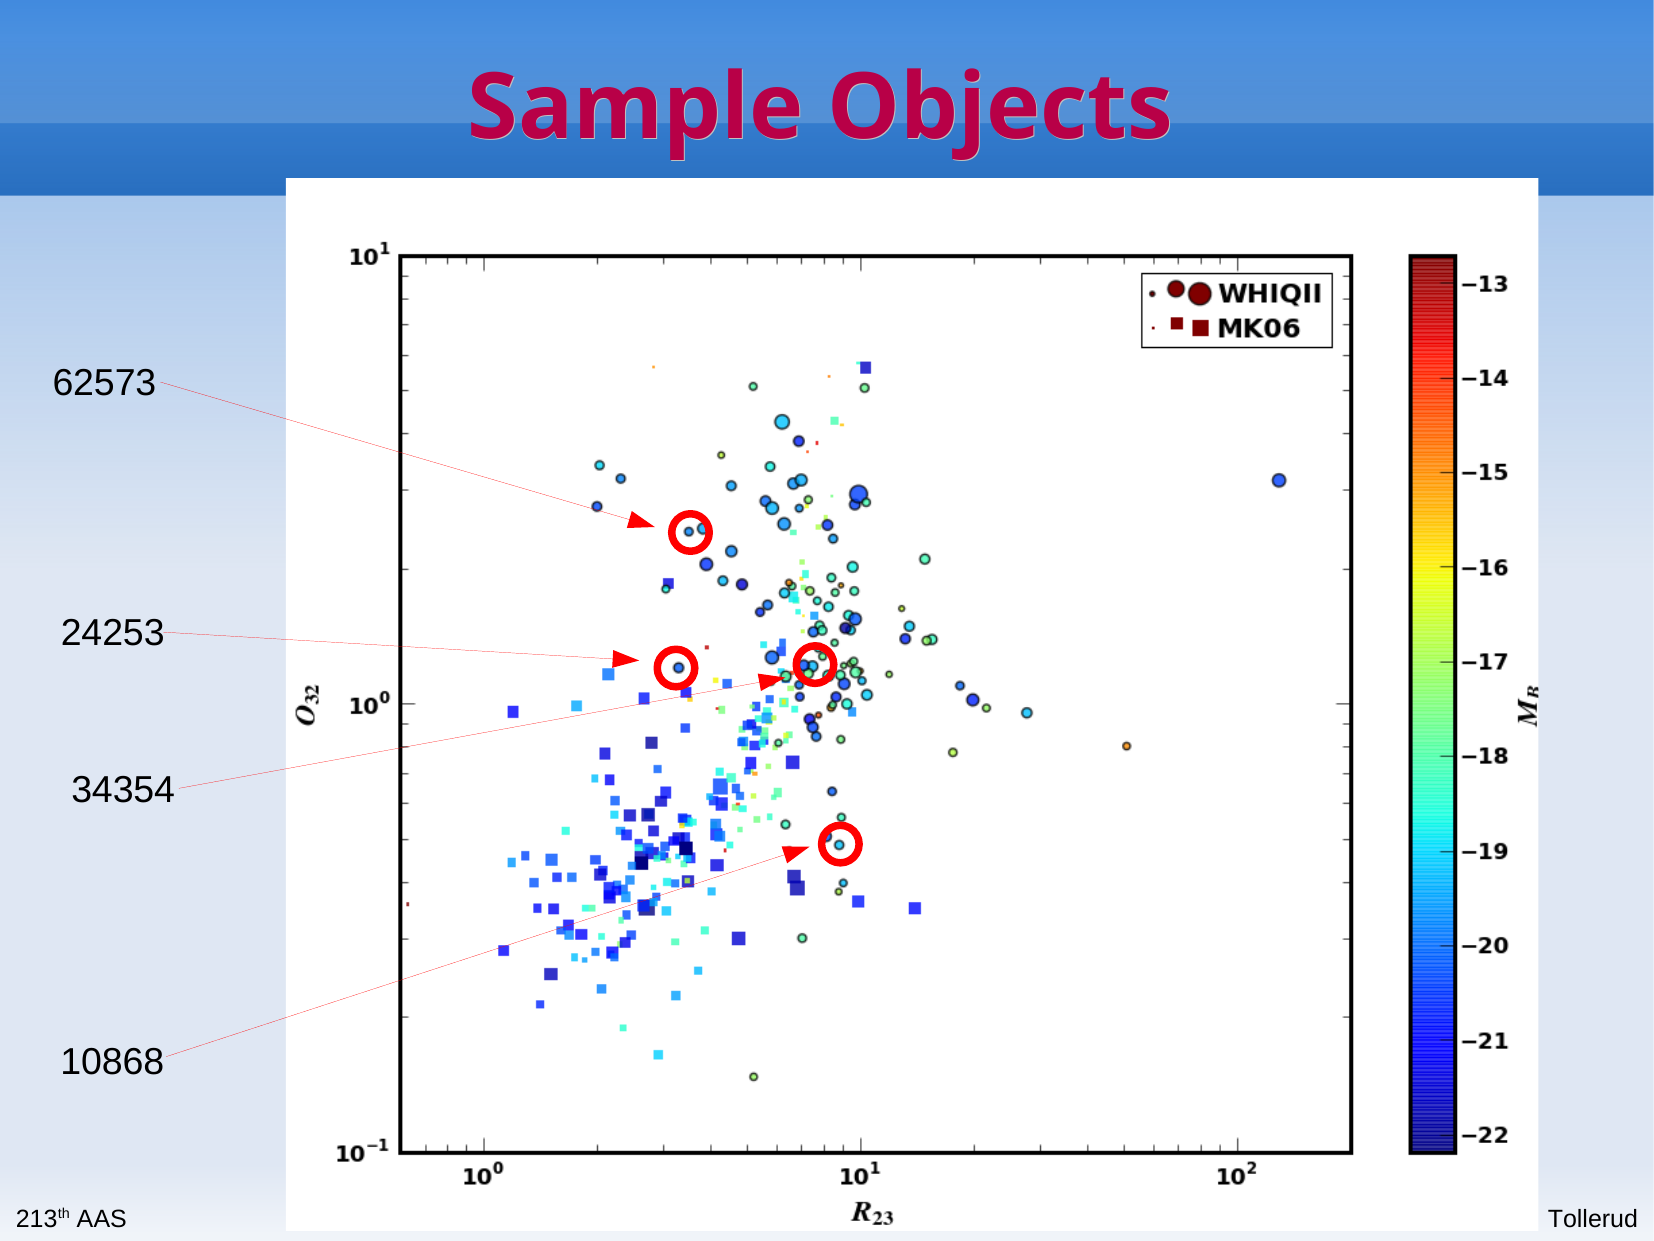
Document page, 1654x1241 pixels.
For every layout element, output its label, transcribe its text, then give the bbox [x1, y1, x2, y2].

text_box 24253 [46, 603, 180, 661]
title Sample Objects [76, 0, 1565, 208]
text_box 34354 [56, 760, 190, 818]
text_box 62573 [37, 353, 172, 411]
picture [0, 0, 1654, 1241]
text_box 10868 [45, 1032, 179, 1090]
